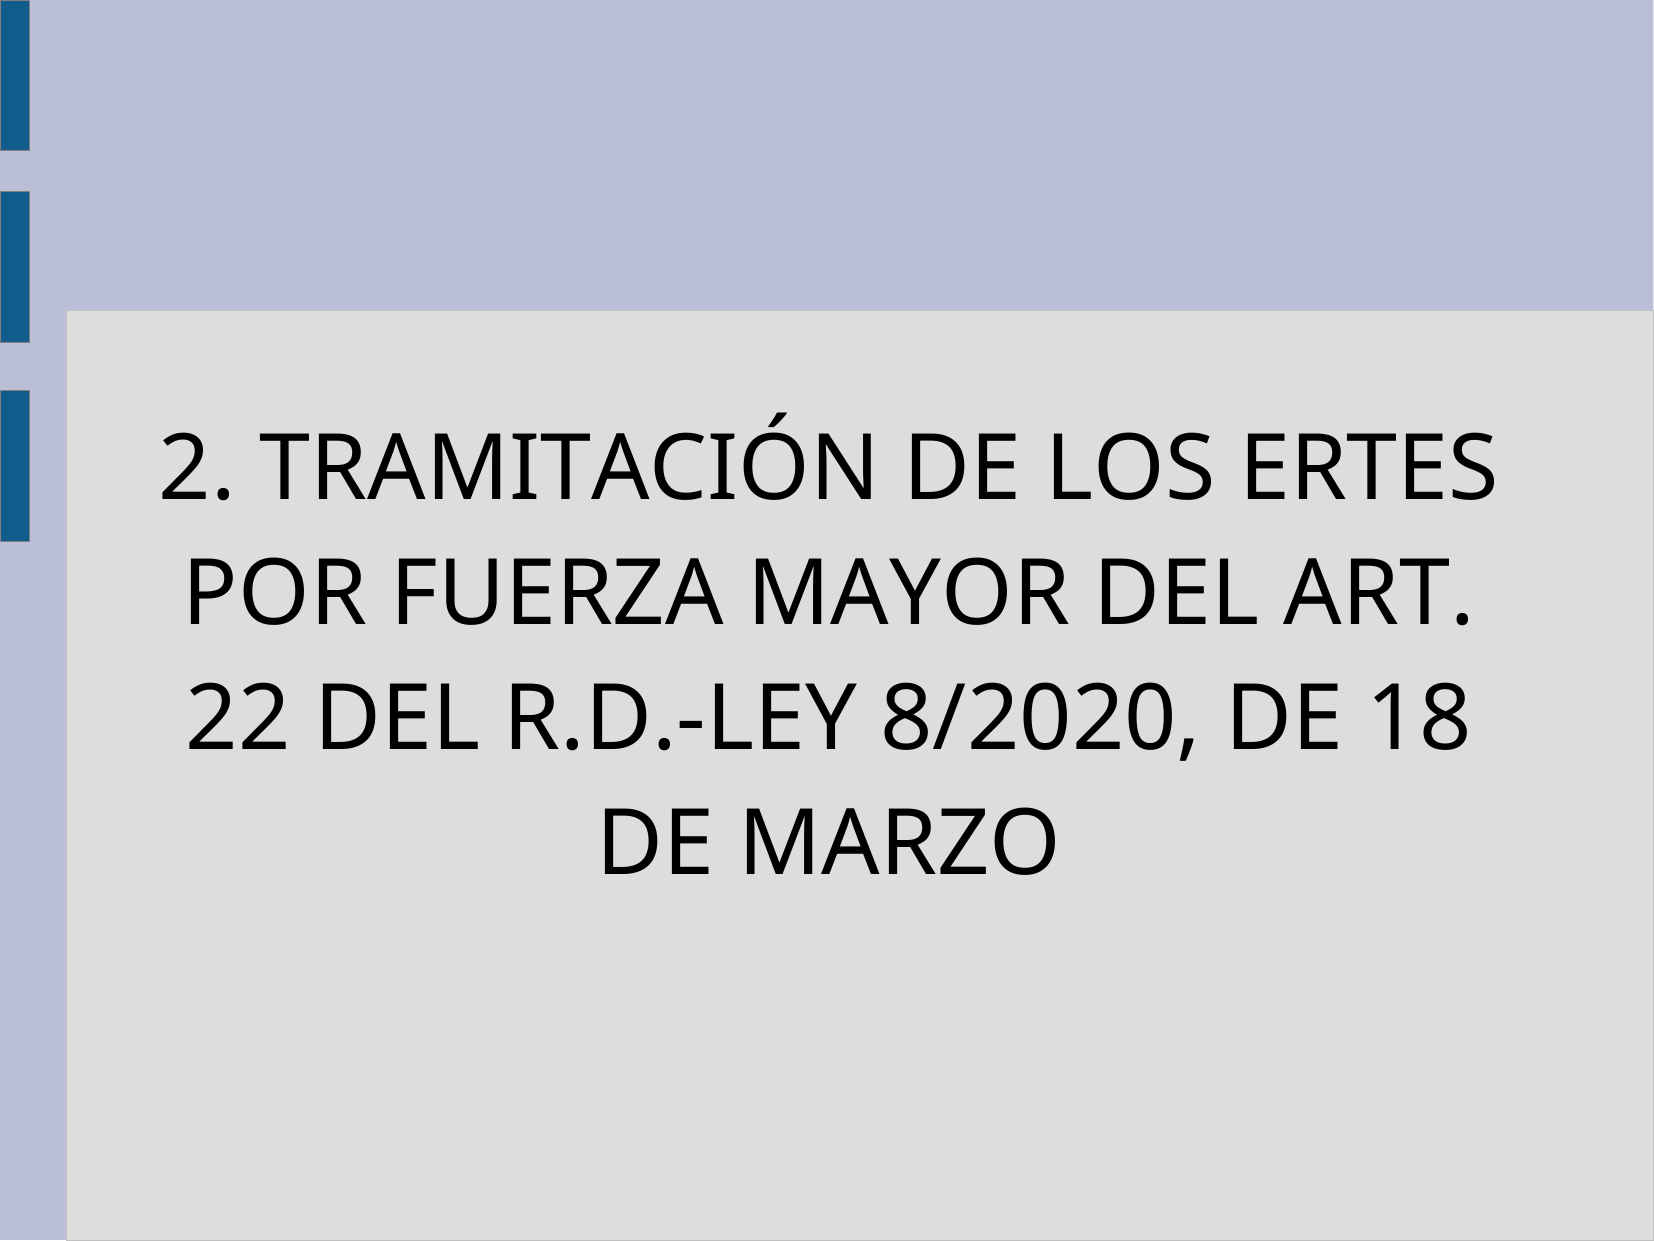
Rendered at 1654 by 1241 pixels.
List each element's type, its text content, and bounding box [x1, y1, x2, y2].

title 2. TRAMITACIÓN DE LOS ERTES POR FUERZA MAYOR DEL ART. 22 DEL R.D.-LEY 8/2020, DE 18 DE MARZO [123, 426, 1536, 877]
